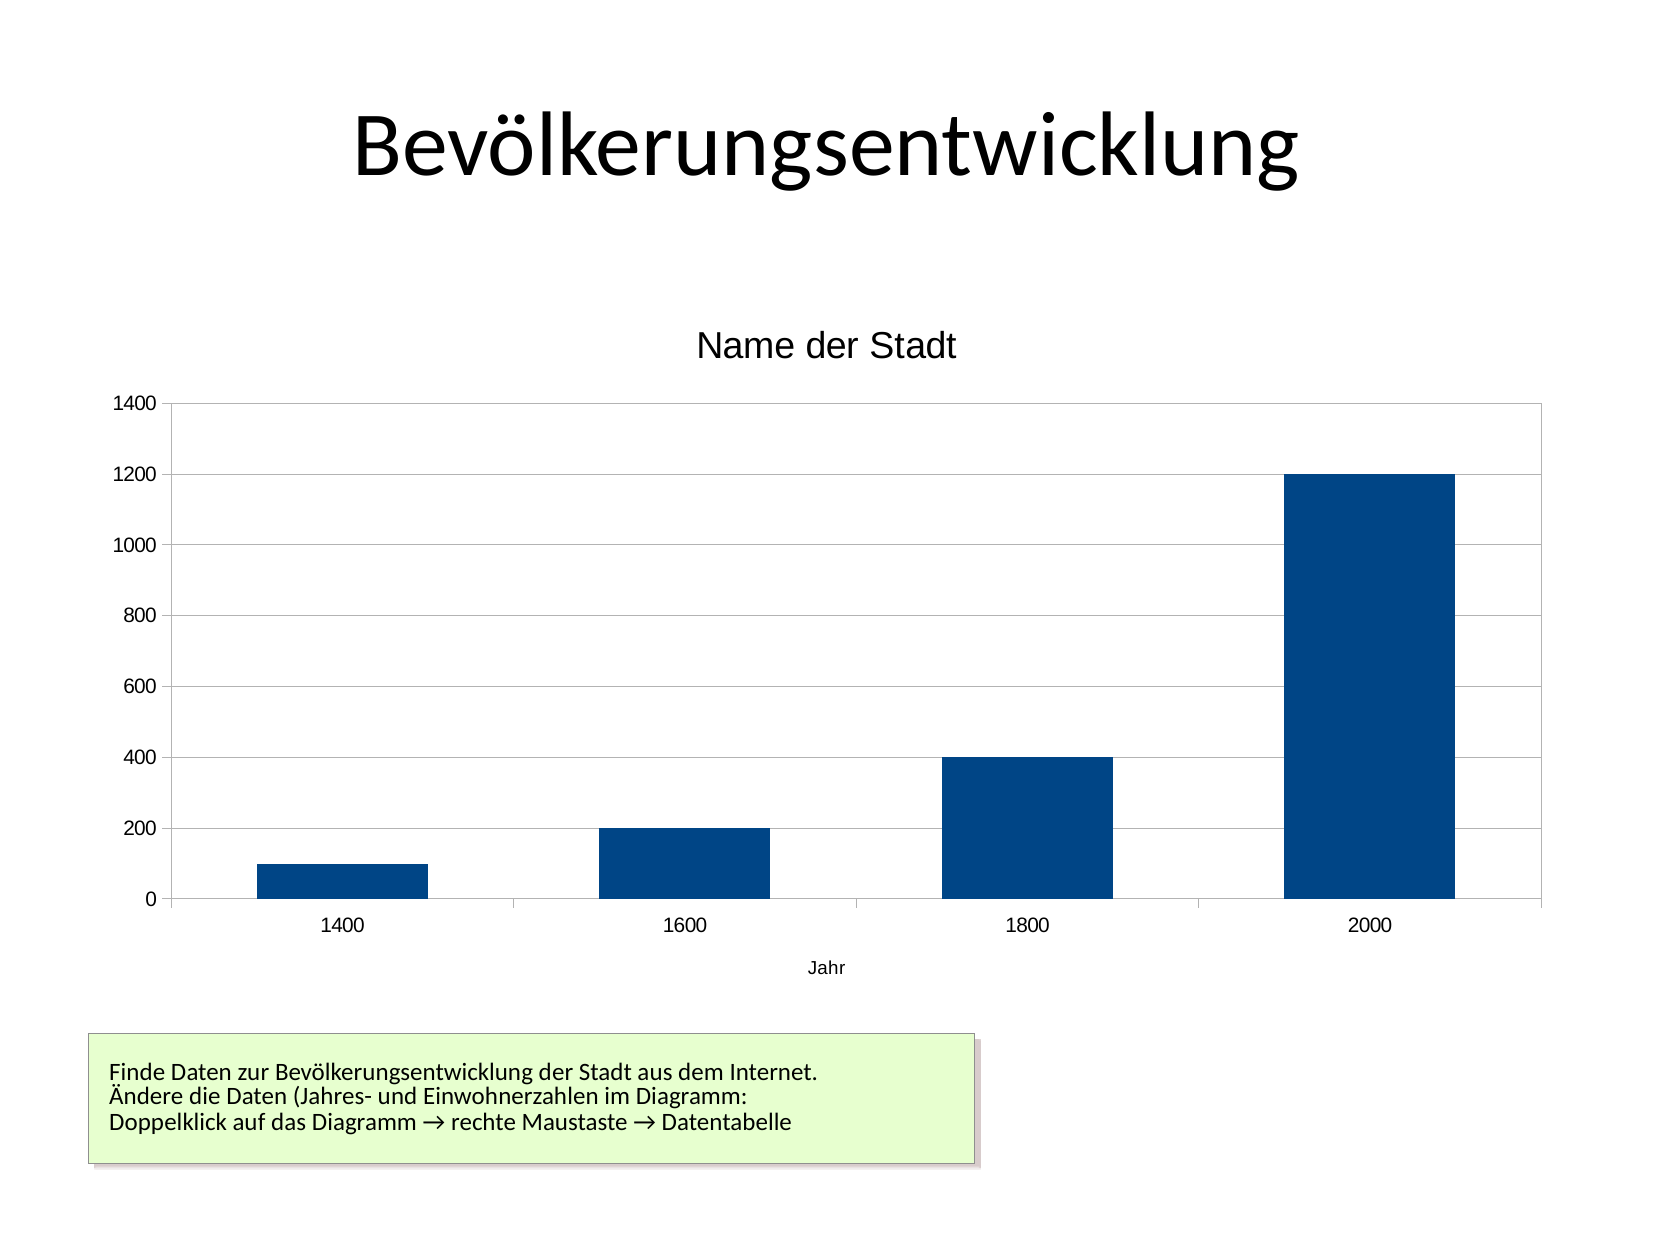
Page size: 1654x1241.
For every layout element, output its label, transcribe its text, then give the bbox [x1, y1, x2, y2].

chart [82, 290, 1571, 1010]
text_box Finde Daten zur Bevölkerungsentwicklung der Stadt aus dem Internet. Ändere die Daten (Jahres- und Einwohnerzahlen im Diagramm: Doppelklick auf das Diagramm → rechte Maustaste → Datentabelle [88, 1033, 975, 1164]
title Bevölkerungsentwicklung [82, 49, 1571, 257]
